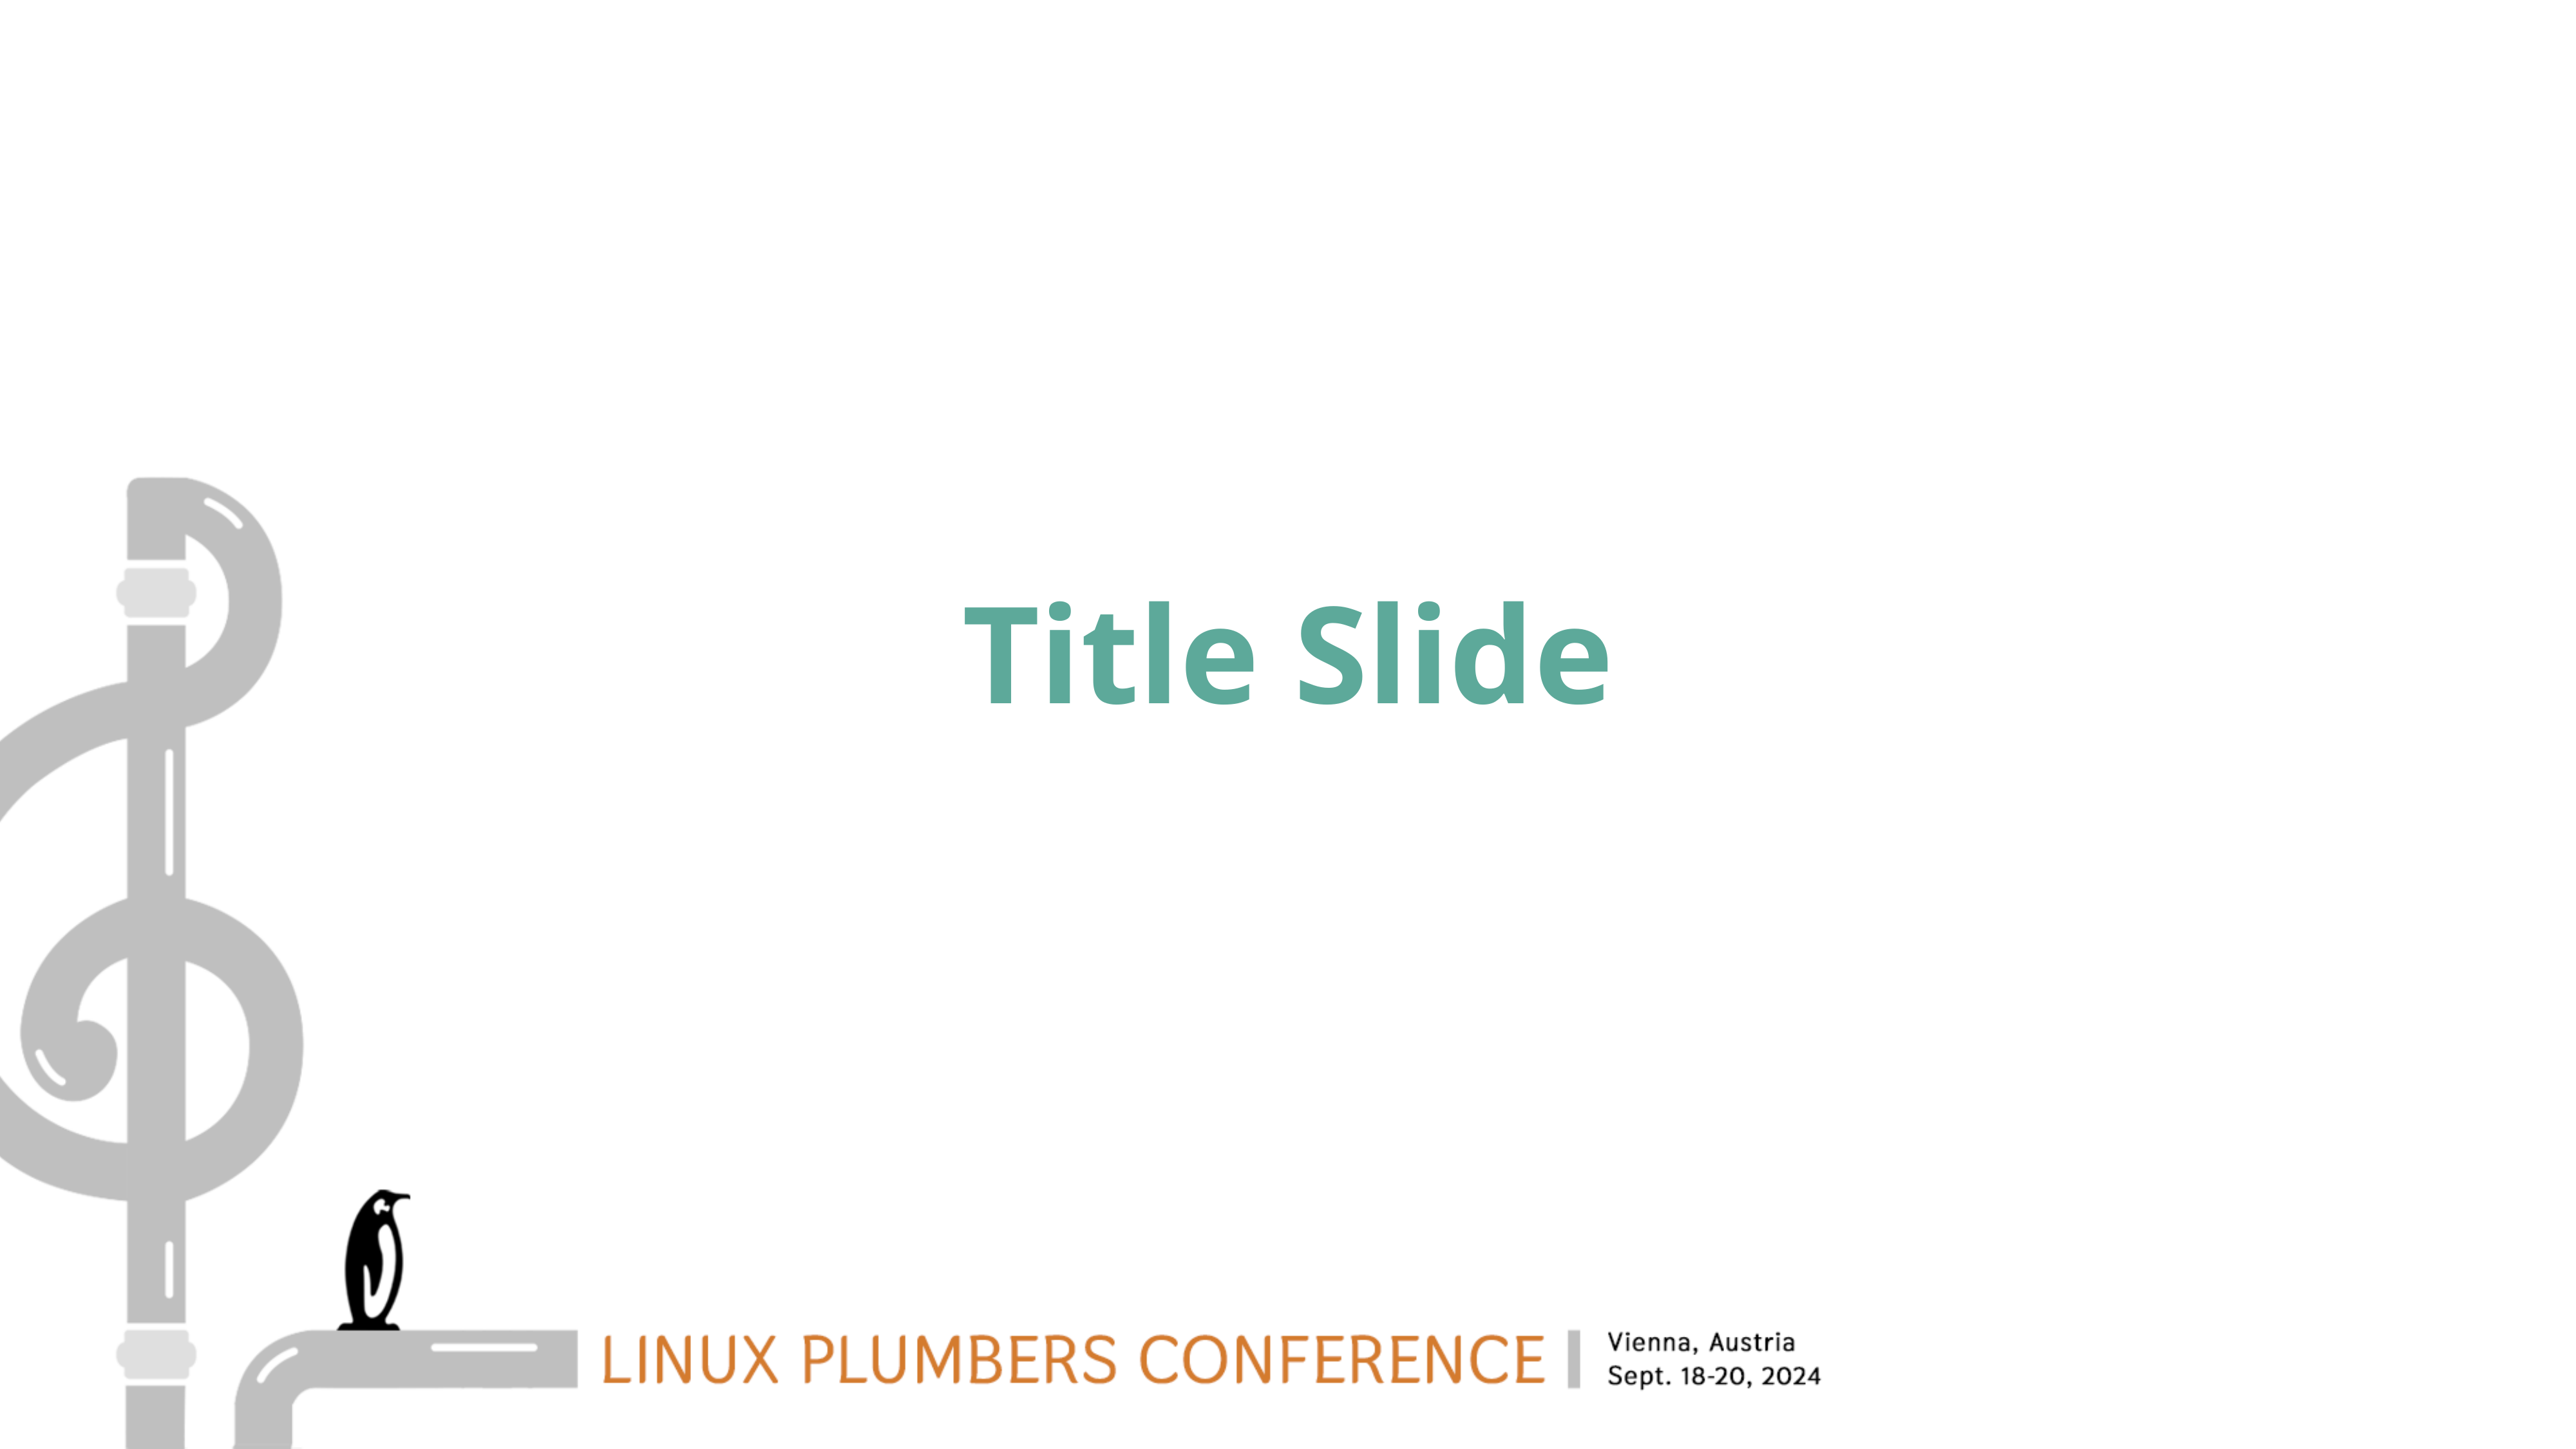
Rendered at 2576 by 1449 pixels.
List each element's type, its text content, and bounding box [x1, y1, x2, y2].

picture [0, 0, 2576, 1449]
title Title Slide [322, 237, 2254, 742]
